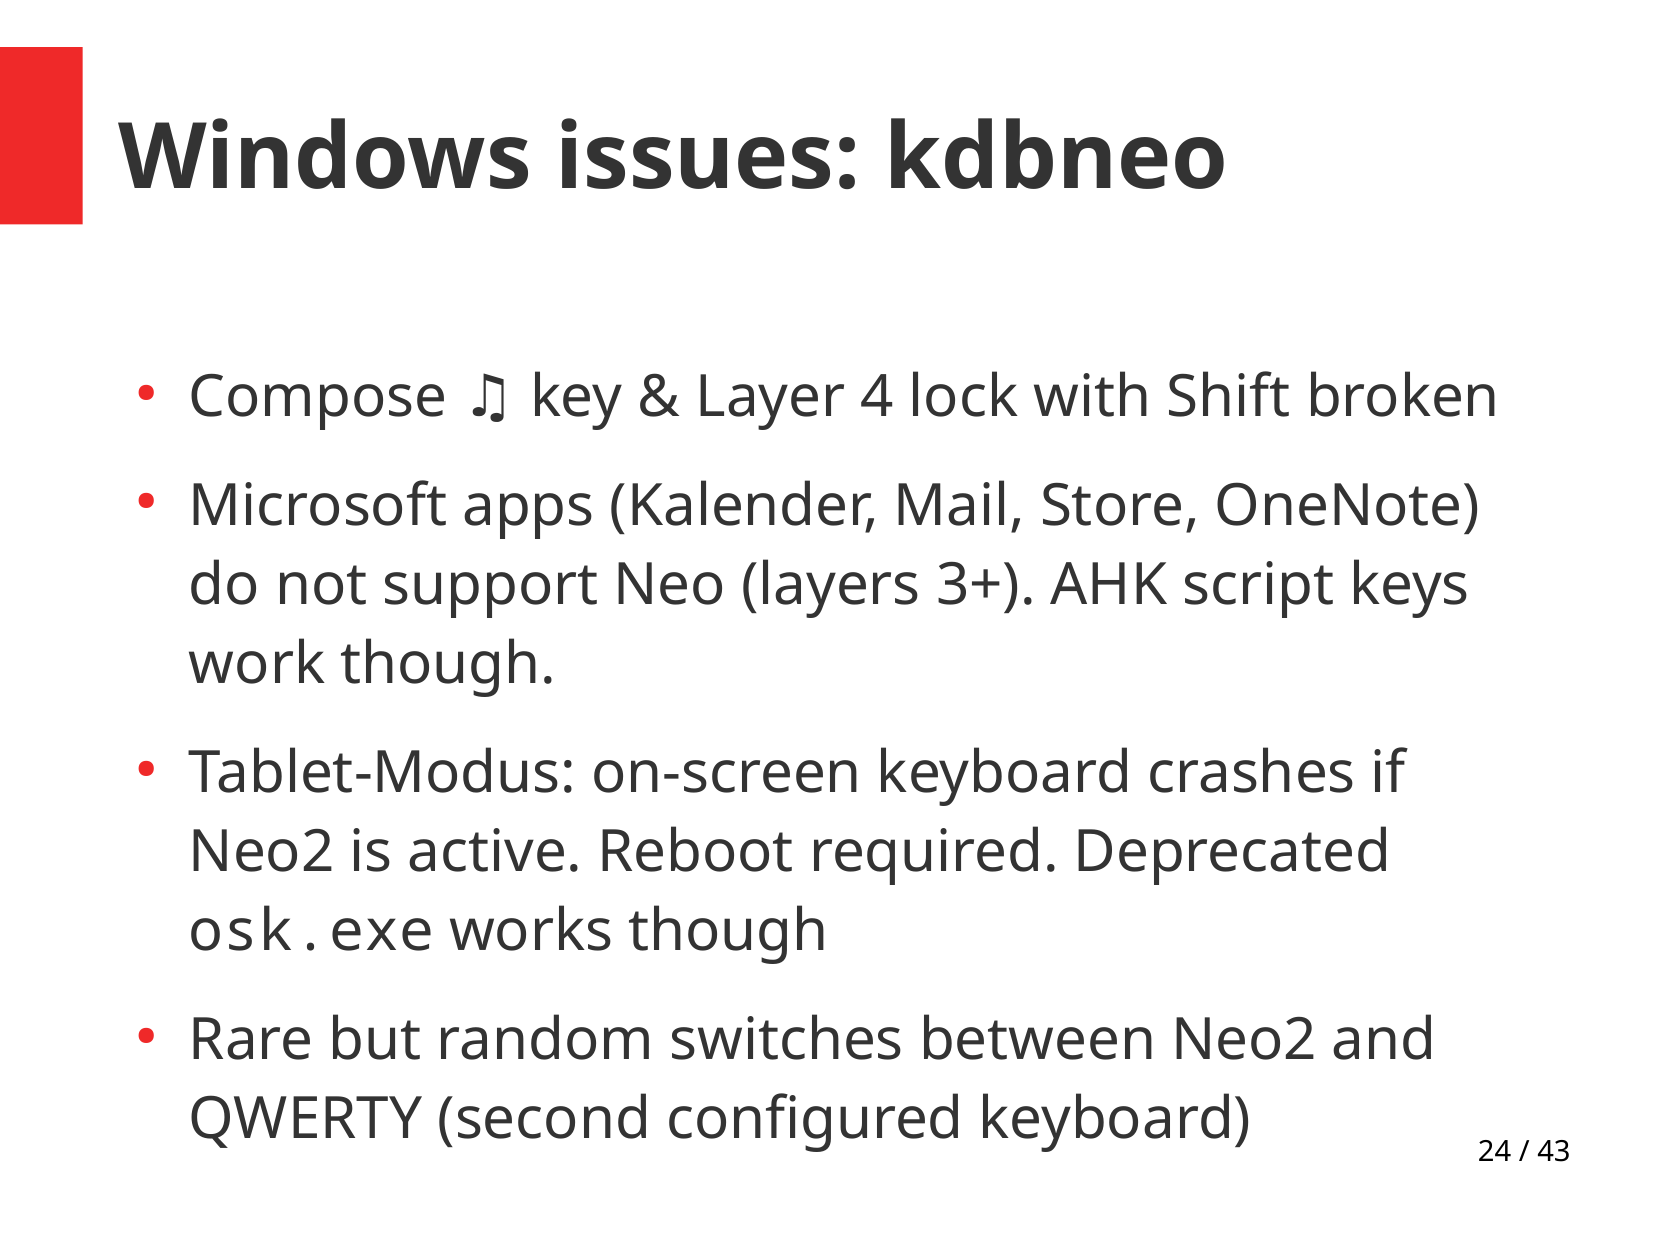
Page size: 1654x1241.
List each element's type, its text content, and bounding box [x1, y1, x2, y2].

title Windows issues: kdbneo [118, 49, 1571, 257]
list Compose ♫ key & Layer 4 lock with Shift broken Microsoft apps (Kalender, Mail, Store, OneNote) do not support Neo (layers 3+). AHK script keys work though. Tablet-Modus: on-screen keyboard crashes if Neo2 is active. Reboot required. Deprecated osk.exe works though Rare but random switches between Neo2 and QWERTY (second configured keyboard) [118, 354, 1536, 1074]
